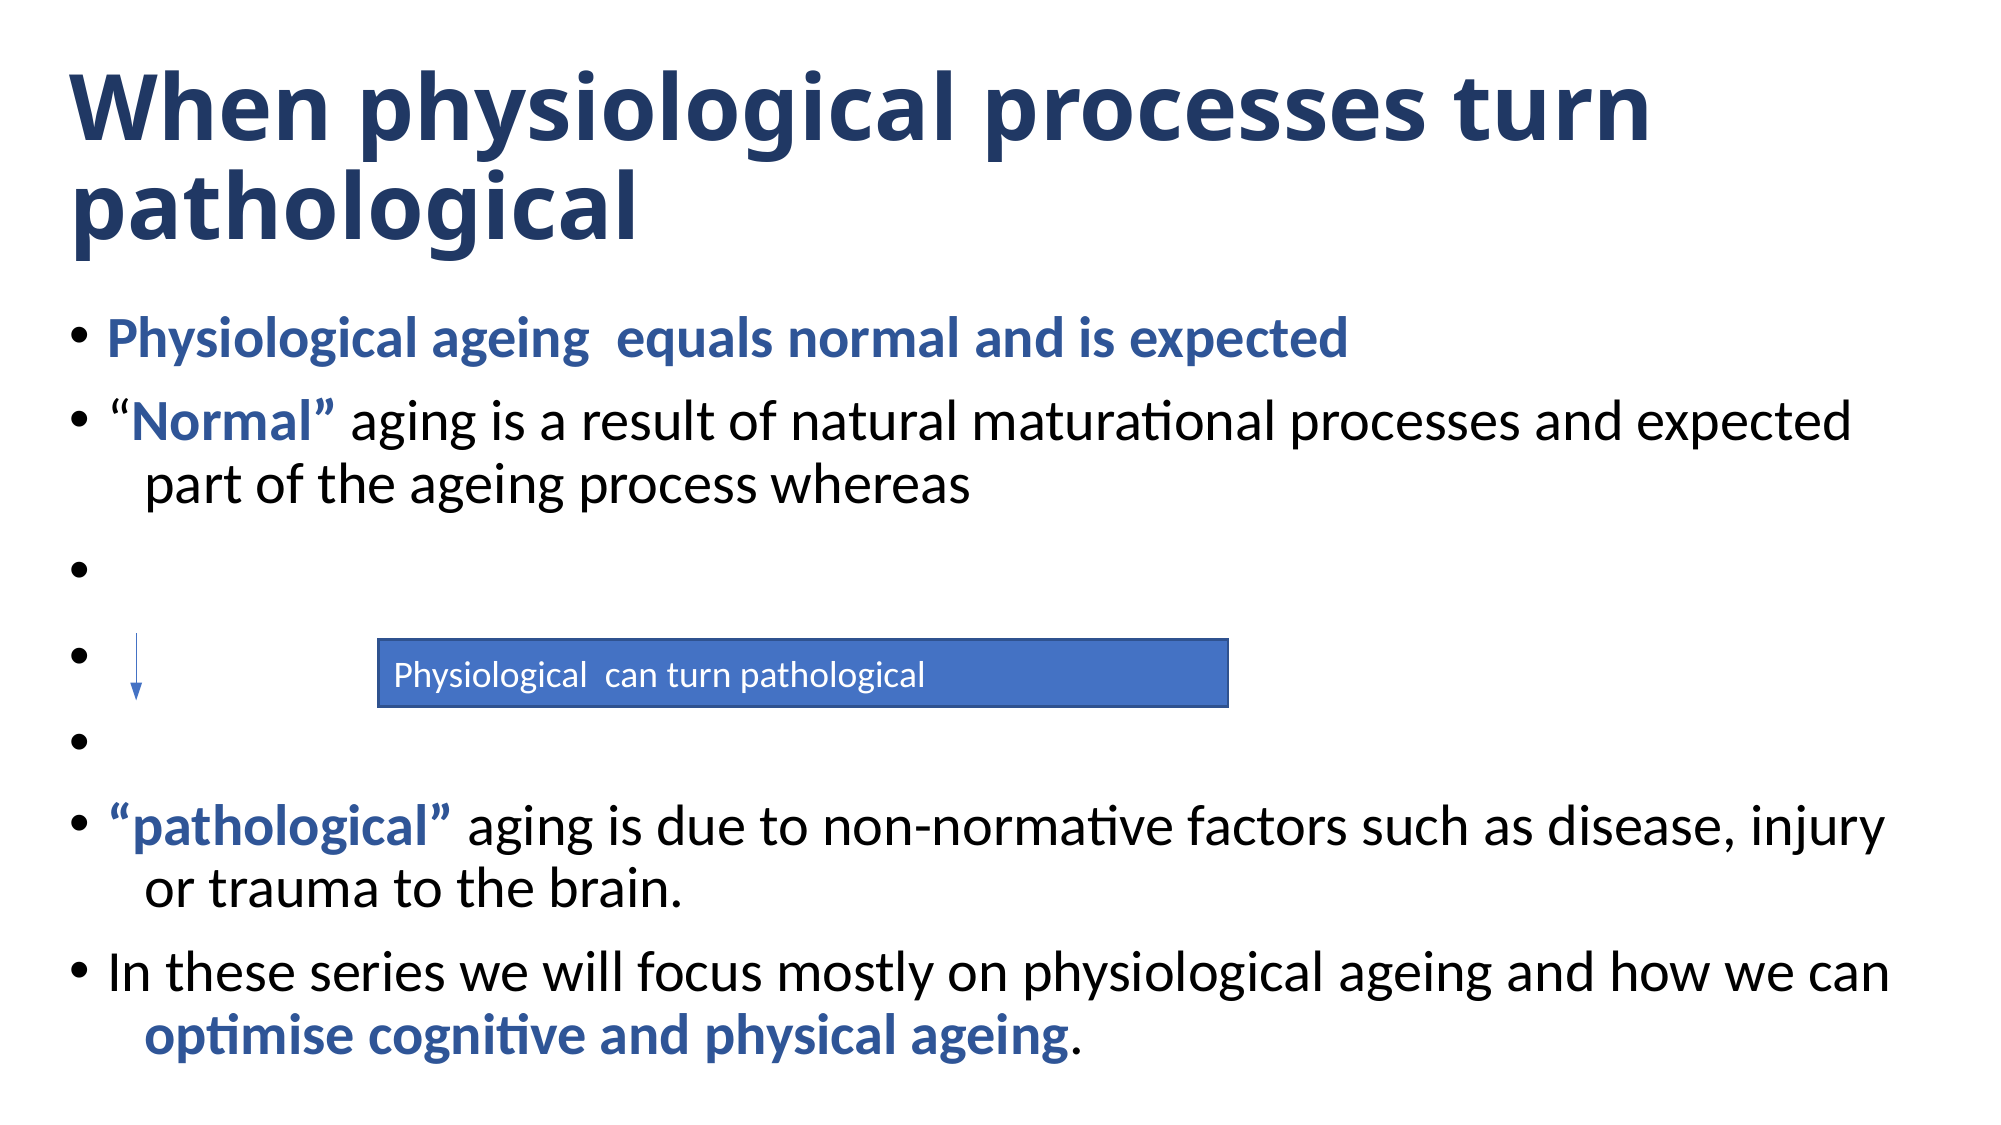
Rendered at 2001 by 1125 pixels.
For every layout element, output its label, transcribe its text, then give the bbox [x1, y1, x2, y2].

title When physiological processes turn pathological [54, 51, 1921, 270]
text_box Physiological can turn pathological [378, 640, 1228, 706]
list Physiological ageing equals normal and is expected “Normal” aging is a result of natural maturational processes and expected part of the ageing process whereas “pathological” aging is due to non-normative factors such as disease, injury or trauma to the brain. In these series we will focus mostly on physiological ageing and how we can optimise cognitive and physical ageing. [54, 299, 1951, 1102]
